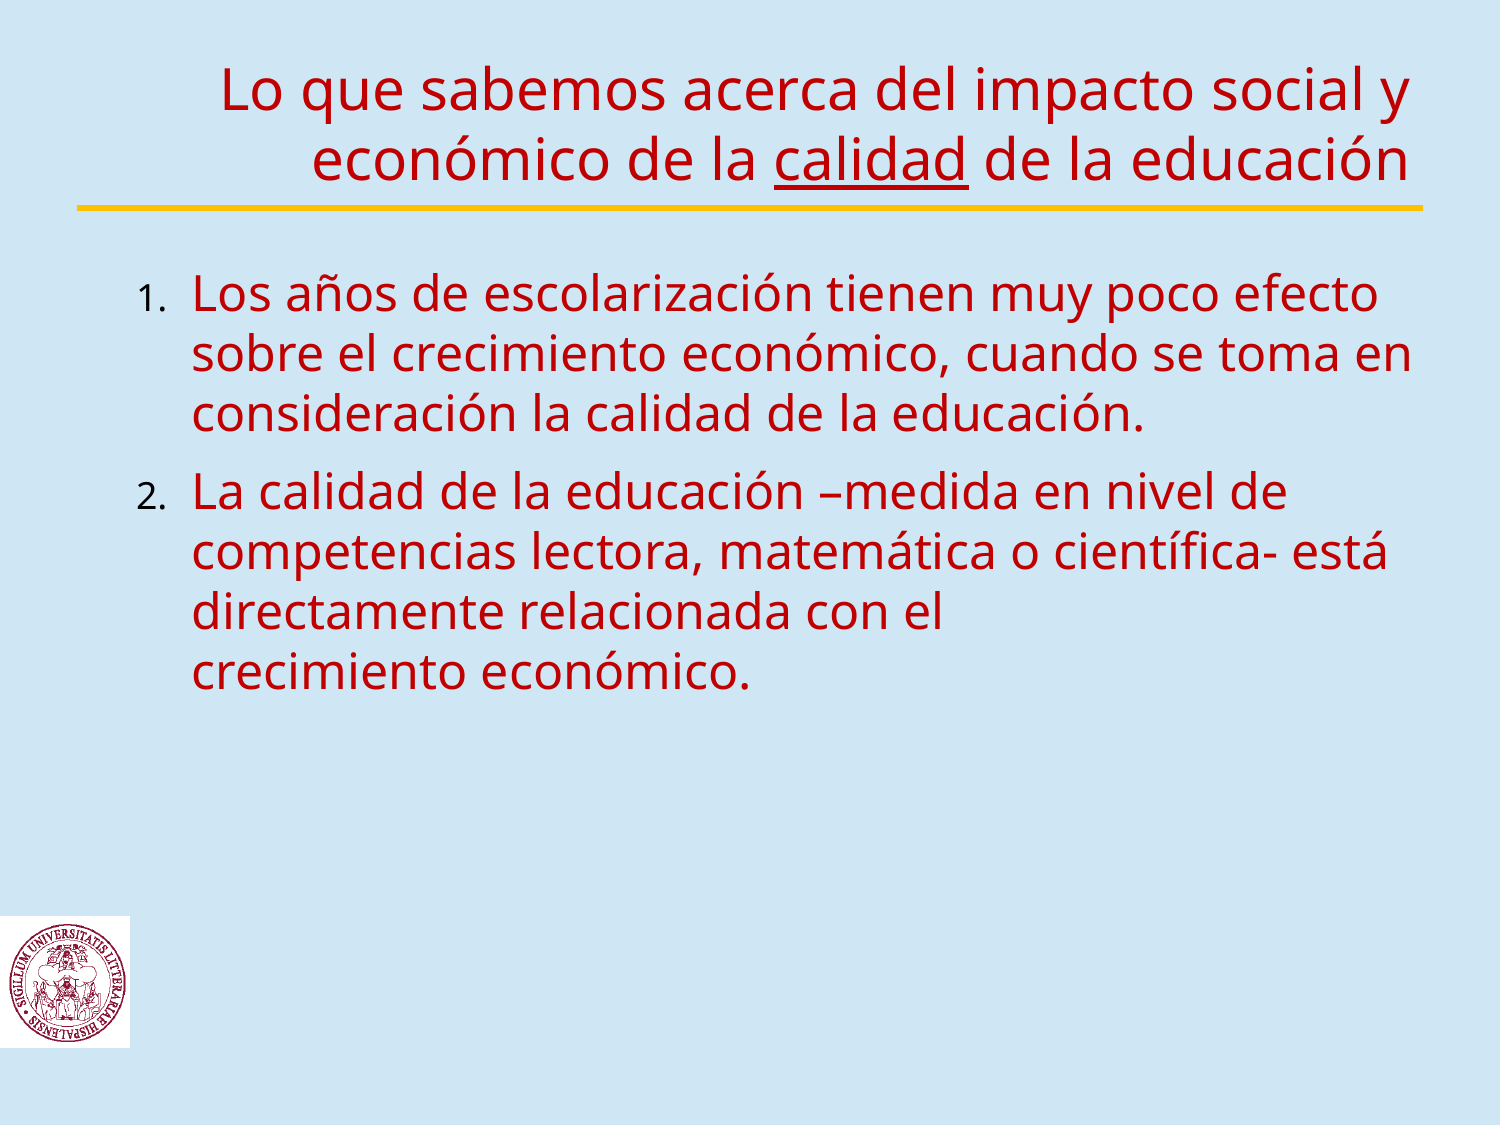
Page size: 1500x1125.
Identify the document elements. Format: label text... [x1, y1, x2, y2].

picture [0, 916, 120, 1048]
list Los años de escolarización tienen muy poco efecto sobre el crecimiento económico, cuando se toma en consideración la calidad de la educación. La calidad de la educación –medida en nivel de competencias lectora, matemática o científica- está directamente relacionada con el crecimiento económico. [120, 255, 1471, 1103]
title Lo que sabemos acerca del impacto social y económico de la calidad de la educación [75, 45, 1425, 185]
